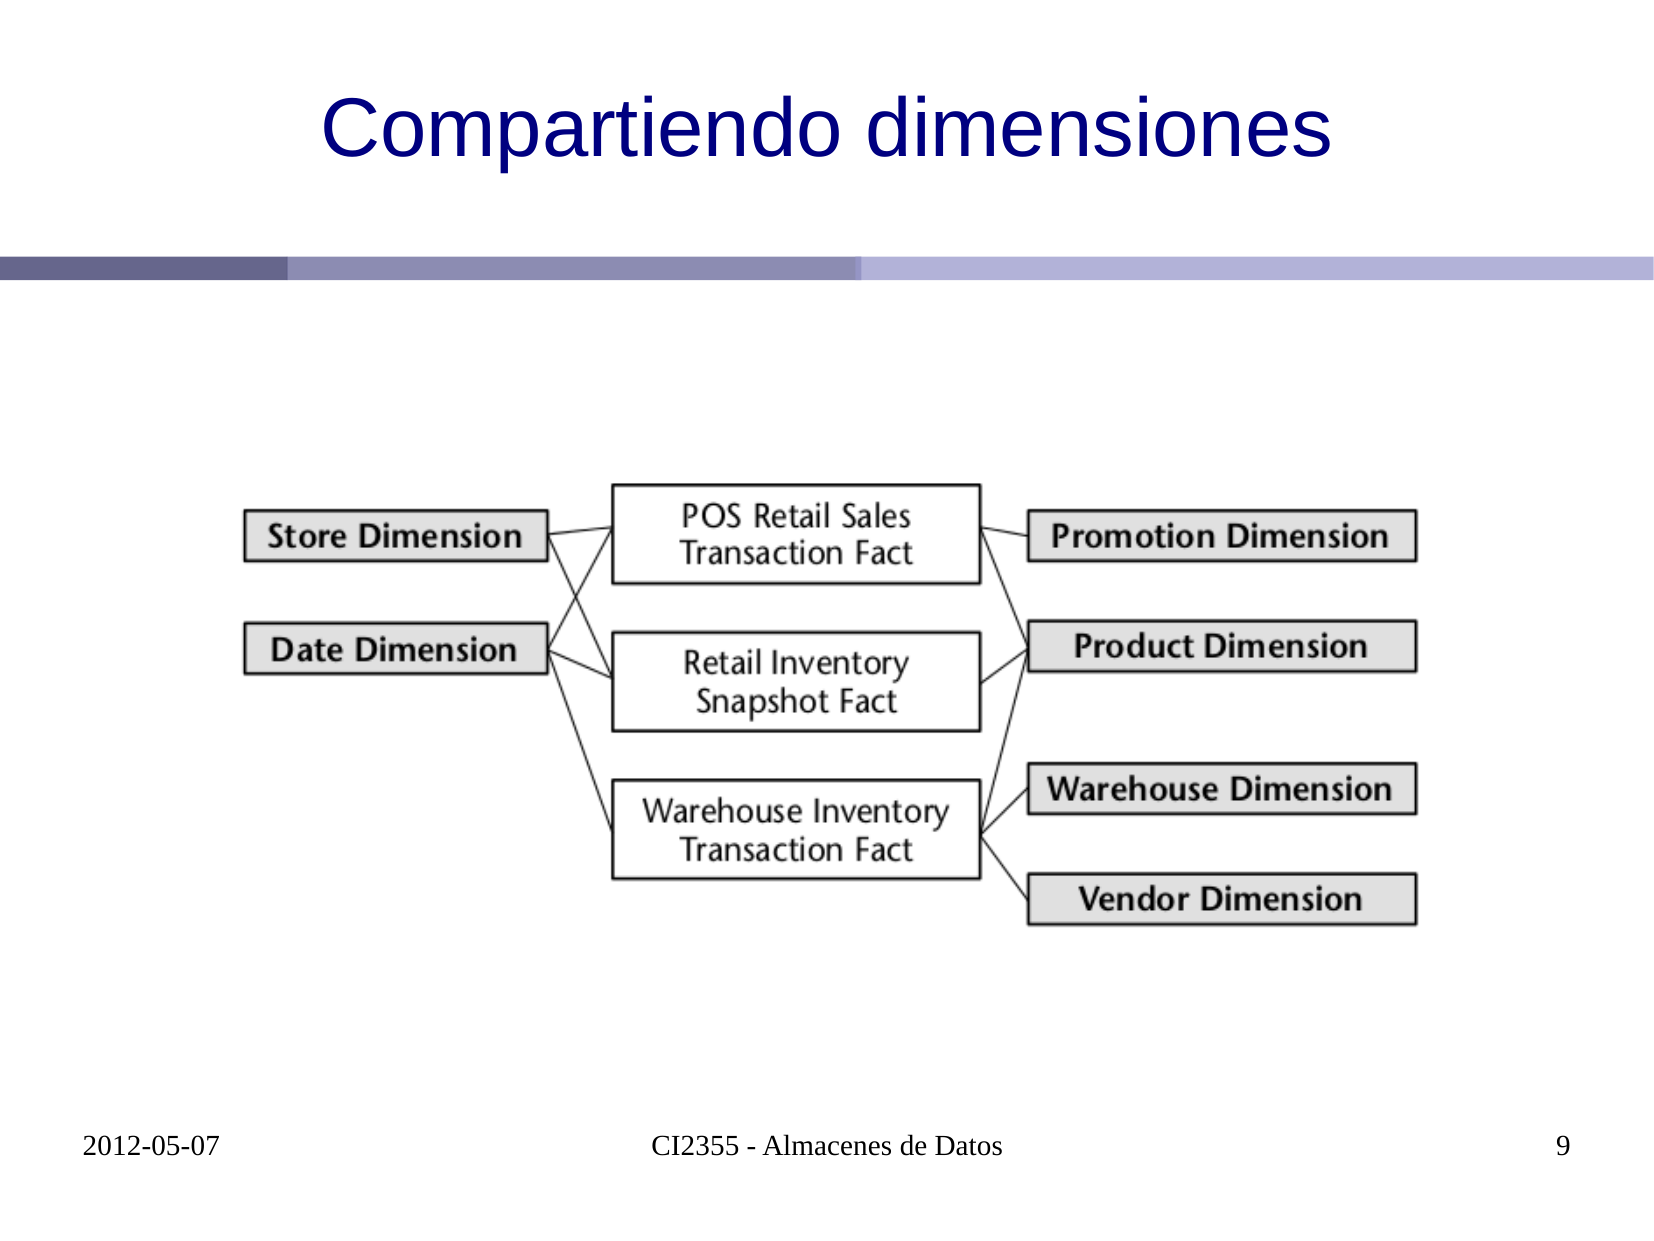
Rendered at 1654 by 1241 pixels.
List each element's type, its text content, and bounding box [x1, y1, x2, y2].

picture [209, 460, 1443, 942]
title Compartiendo dimensiones [0, 0, 1654, 257]
